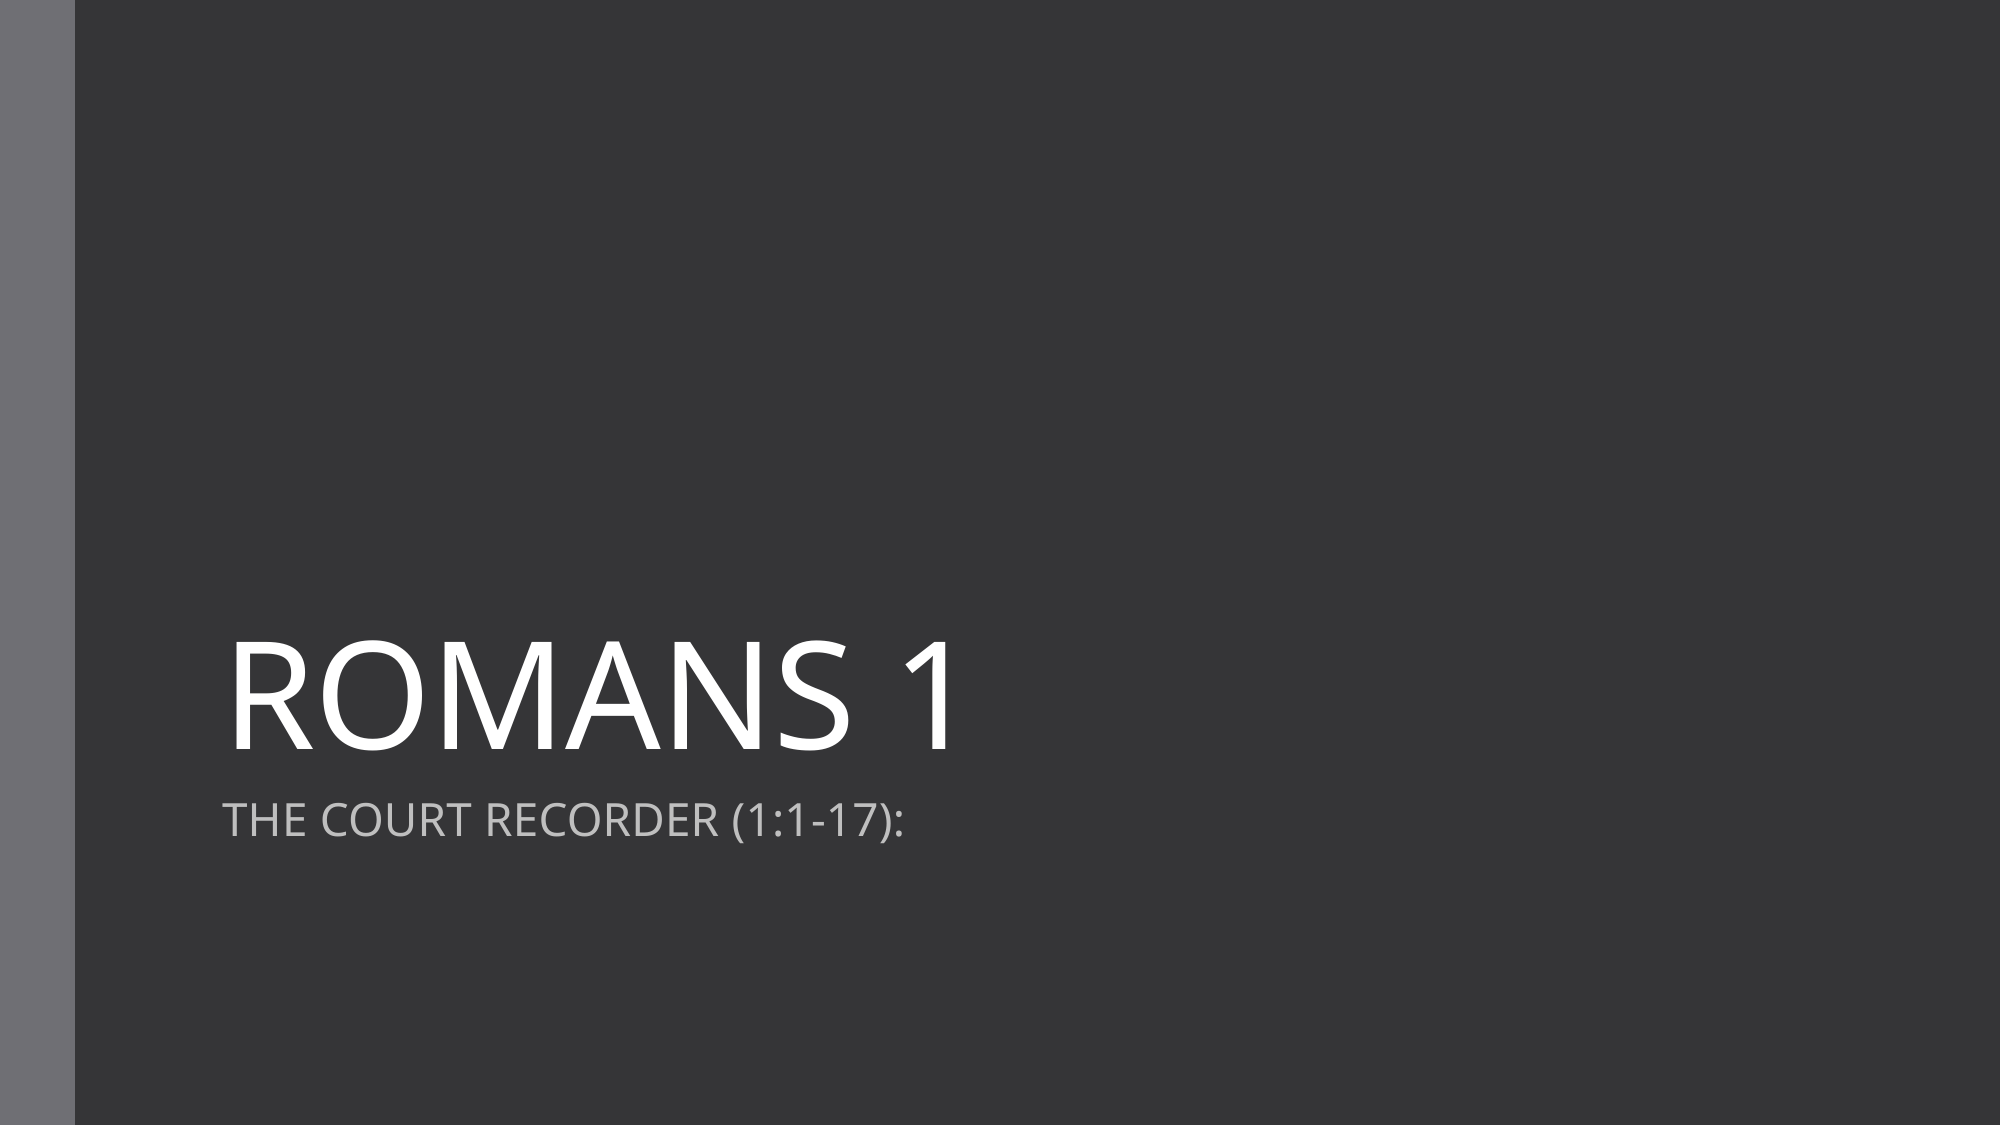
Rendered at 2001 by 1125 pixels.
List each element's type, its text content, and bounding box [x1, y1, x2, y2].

title ROMANS 1 [206, 124, 1752, 787]
subtitle THE COURT RECORDER (1:1-17): [206, 787, 1752, 1066]
